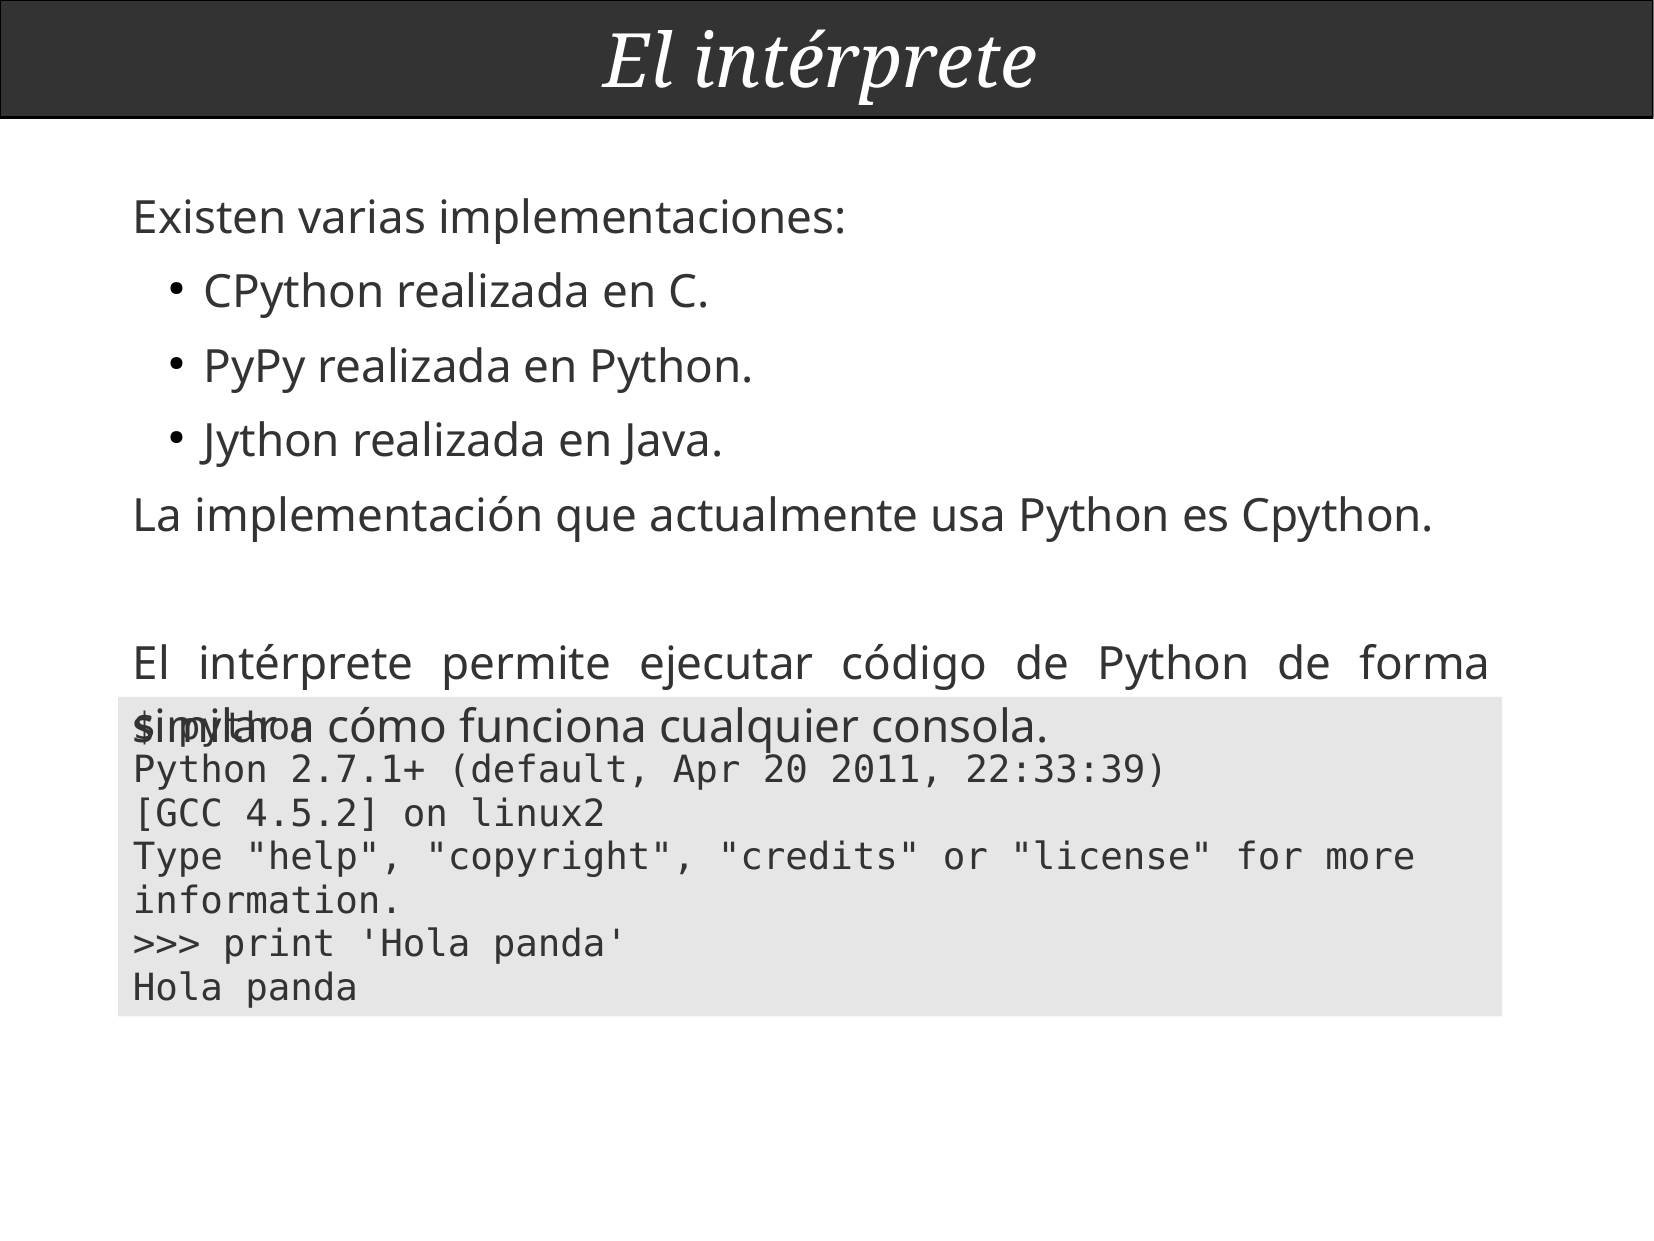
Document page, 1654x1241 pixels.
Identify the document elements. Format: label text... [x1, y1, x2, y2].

text_box $ python Python 2.7.1+ (default, Apr 20 2011, 22:33:39) [GCC 4.5.2] on linux2 Type "help", "copyright", "credits" or "license" for more information. >>> print 'Hola panda' Hola panda [118, 696, 1503, 1017]
text_box Existen varias implementaciones: CPython realizada en C. PyPy realizada en Python. Jython realizada en Java. La implementación que actualmente usa Python es Cpython. El intérprete permite ejecutar código de Python de forma similar a cómo funciona cualquier consola. [118, 177, 1506, 689]
text_box El intérprete [0, 0, 1654, 101]
